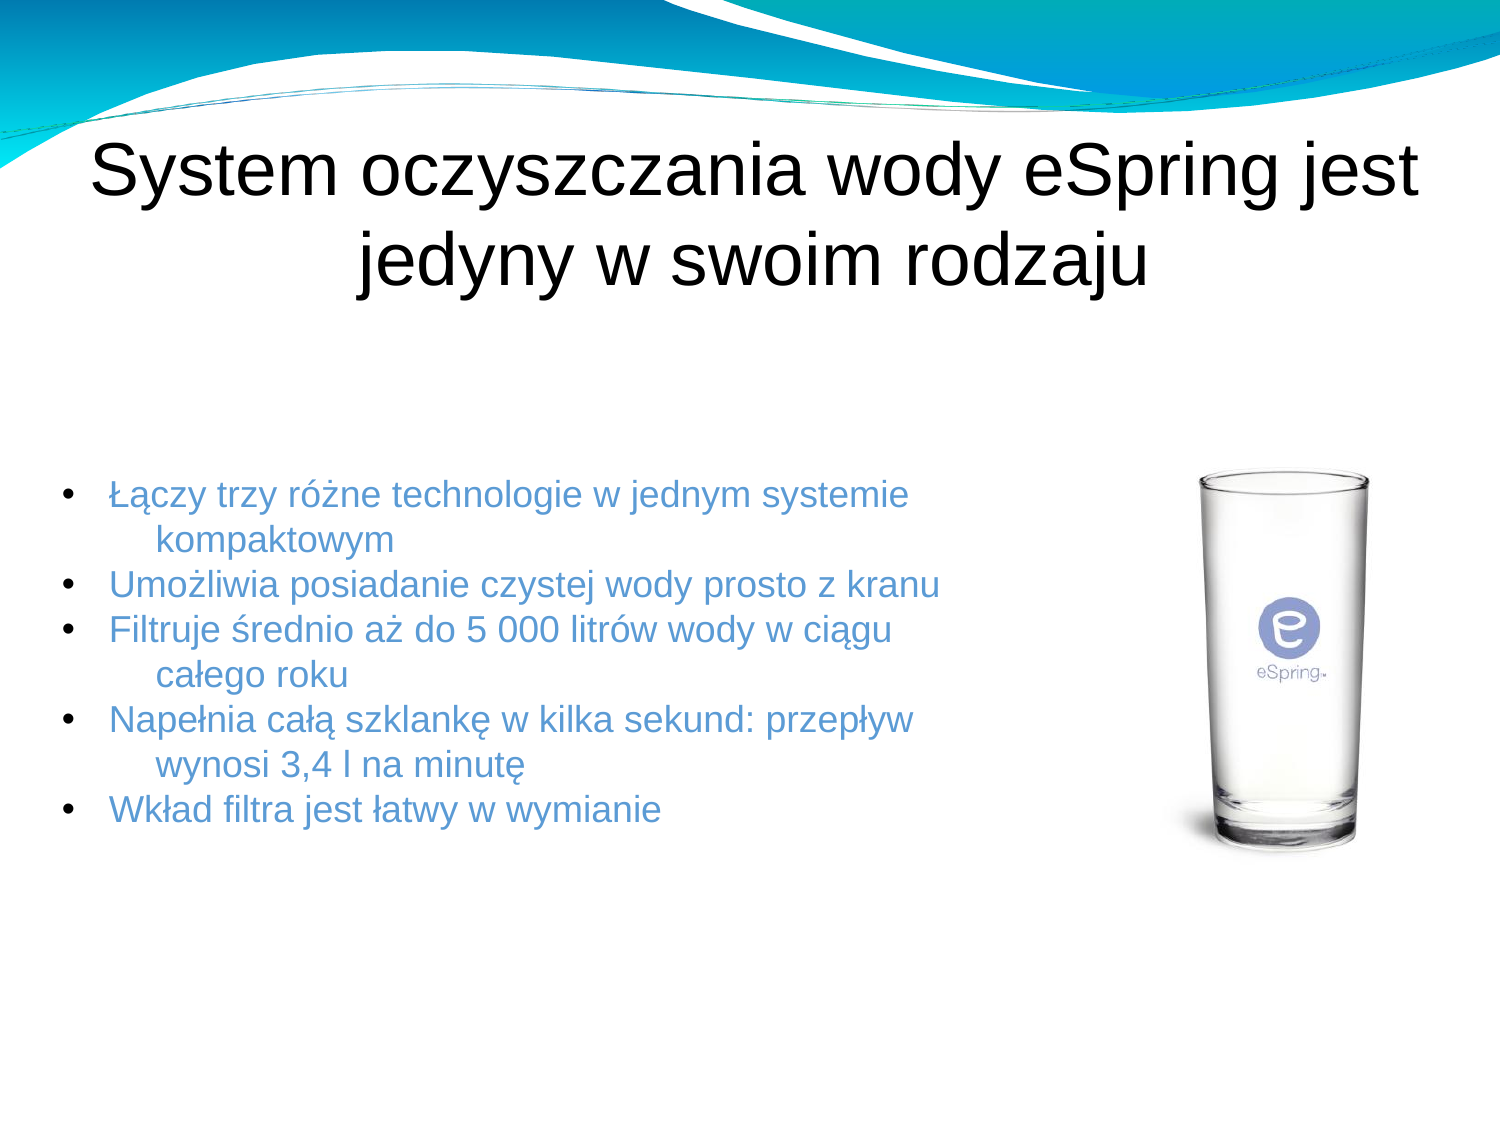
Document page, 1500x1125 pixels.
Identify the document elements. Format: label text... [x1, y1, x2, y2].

picture [1115, 386, 1457, 938]
text_box System oczyszczania wody eSpring jest jedyny w swoim rodzaju [4, 112, 1500, 310]
text_box Łączy trzy różne technologie w jednym systemie kompaktowym Umożliwia posiadanie czystej wody prosto z kranu Filtruje średnio aż do 5 000 litrów wody w ciągu całego roku Napełnia całą szklankę w kilka sekund: przepływ wynosi 3,4 l na minutę Wkład filtra jest łatwy w wymianie [46, 462, 1023, 888]
